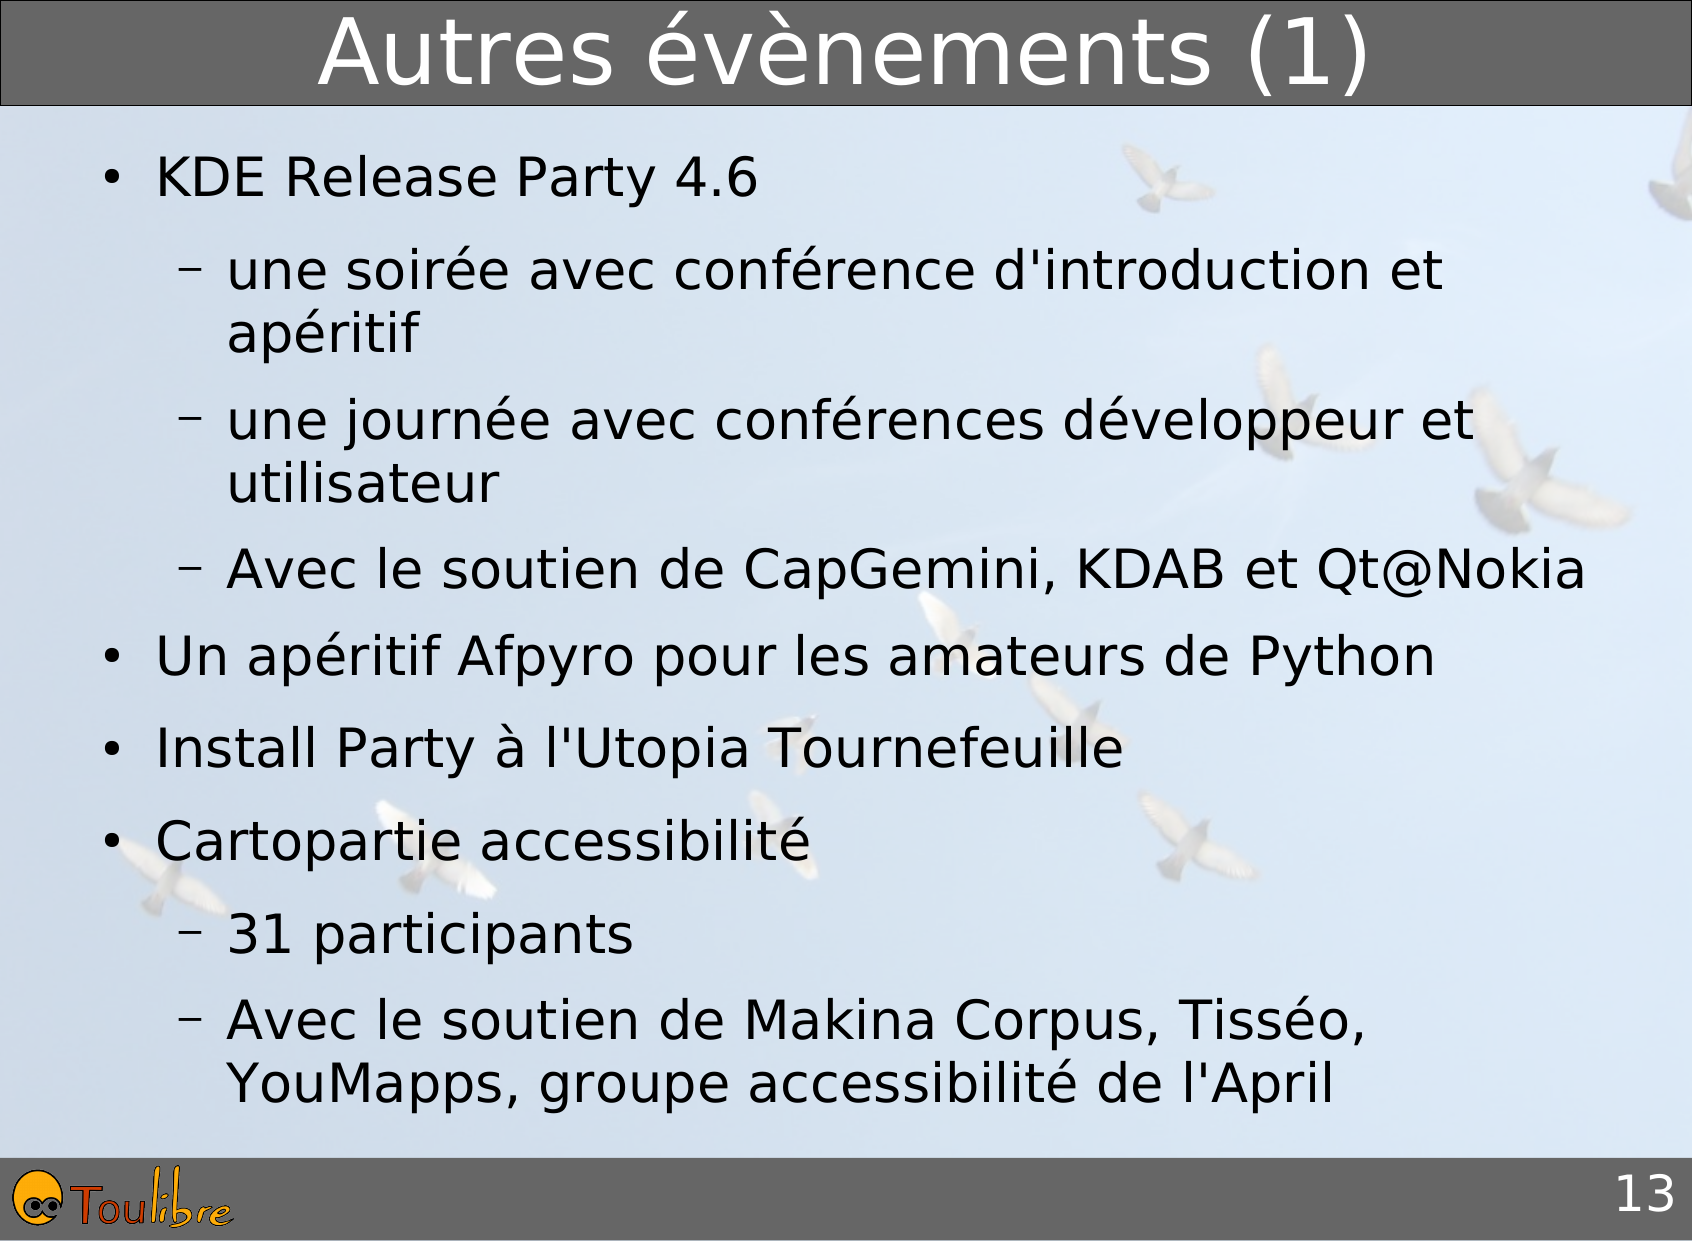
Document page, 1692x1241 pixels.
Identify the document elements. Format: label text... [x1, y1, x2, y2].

picture [12, 1165, 234, 1228]
list KDE Release Party 4.6 une soirée avec conférence d'introduction et apéritif une journée avec conférences développeur et utilisateur Avec le soutien de CapGemini, KDAB et Qt@Nokia Un apéritif Afpyro pour les amateurs de Python Install Party à l'Utopia Tournefeuille Cartopartie accessibilité 31 participants Avec le soutien de Makina Corpus, Tisséo, YouMapps, groupe accessibilité de l'April [84, 146, 1608, 1116]
title Autres évènements (1) [0, 0, 1692, 107]
